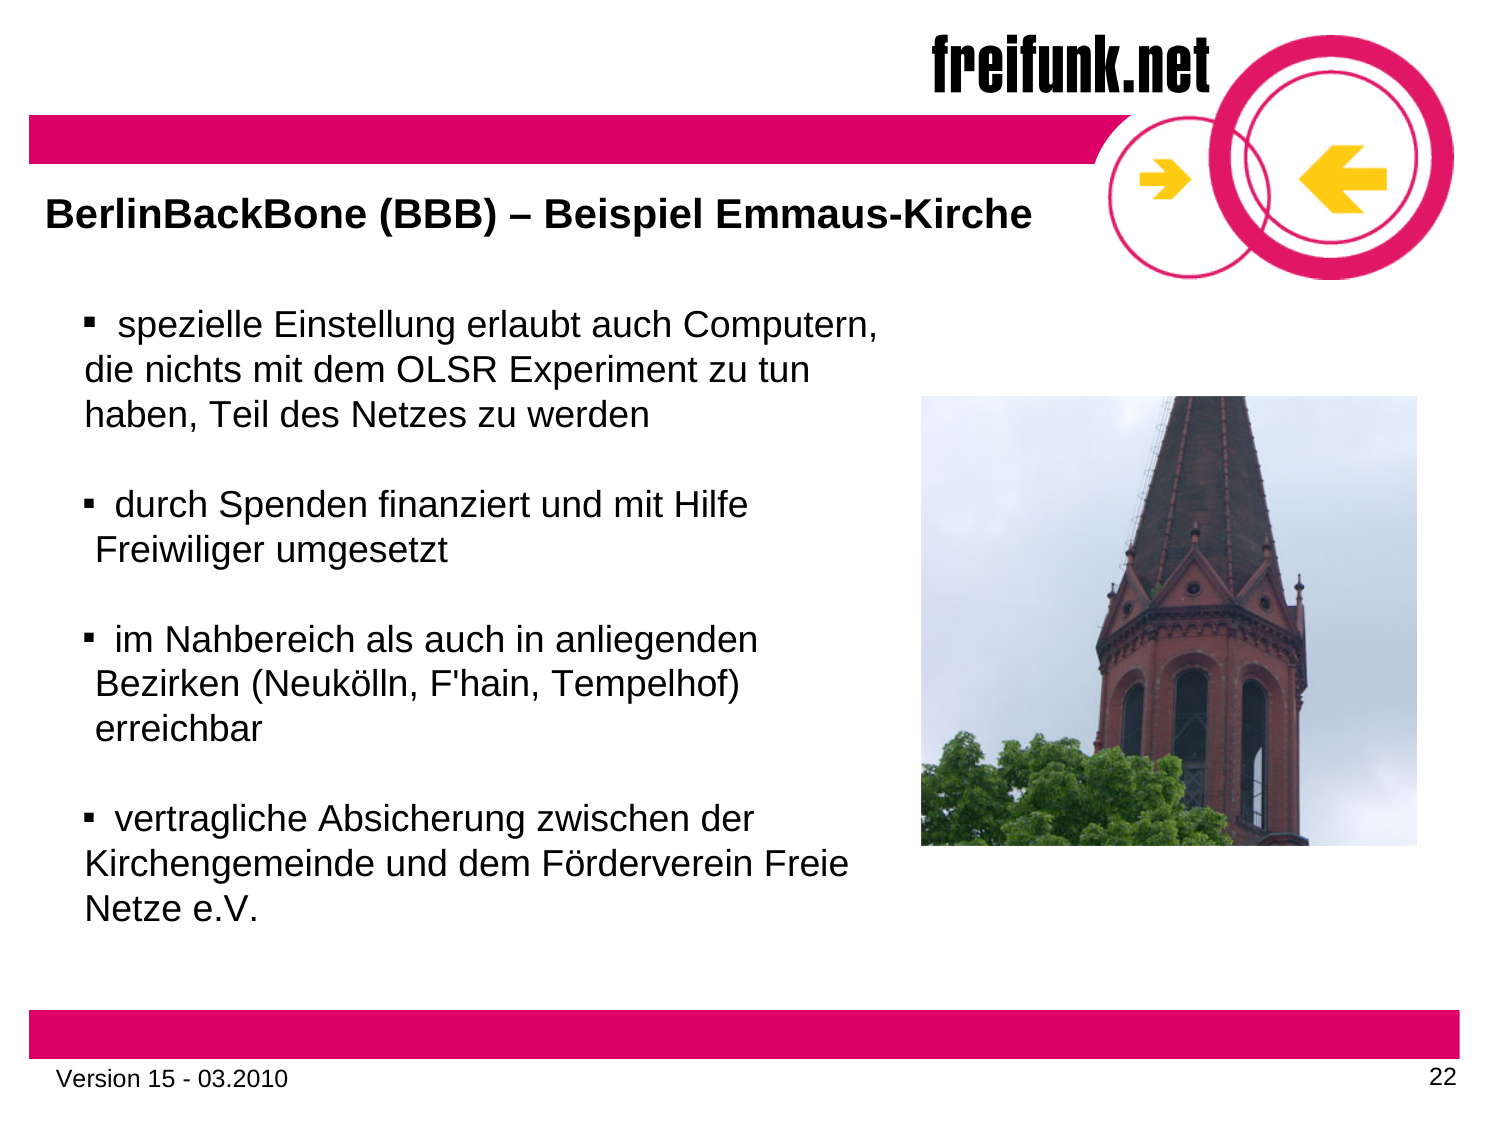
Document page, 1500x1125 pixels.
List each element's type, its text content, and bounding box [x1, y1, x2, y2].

text_box spezielle Einstellung erlaubt auch Computern, die nichts mit dem OLSR Experiment zu tun haben, Teil des Netzes zu werden durch Spenden finanziert und mit Hilfe Freiwiliger umgesetzt im Nahbereich als auch in anliegenden Bezirken (Neukölln, F'hain, Tempelhof) erreichbar vertragliche Absicherung zwischen der Kirchengemeinde und dem Förderverein Freie Netze e.V. [84, 296, 917, 1061]
picture [921, 396, 1417, 846]
text_box BerlinBackBone (BBB) – Beispiel Emmaus-Kirche [44, 187, 1100, 267]
picture [932, 34, 1454, 280]
